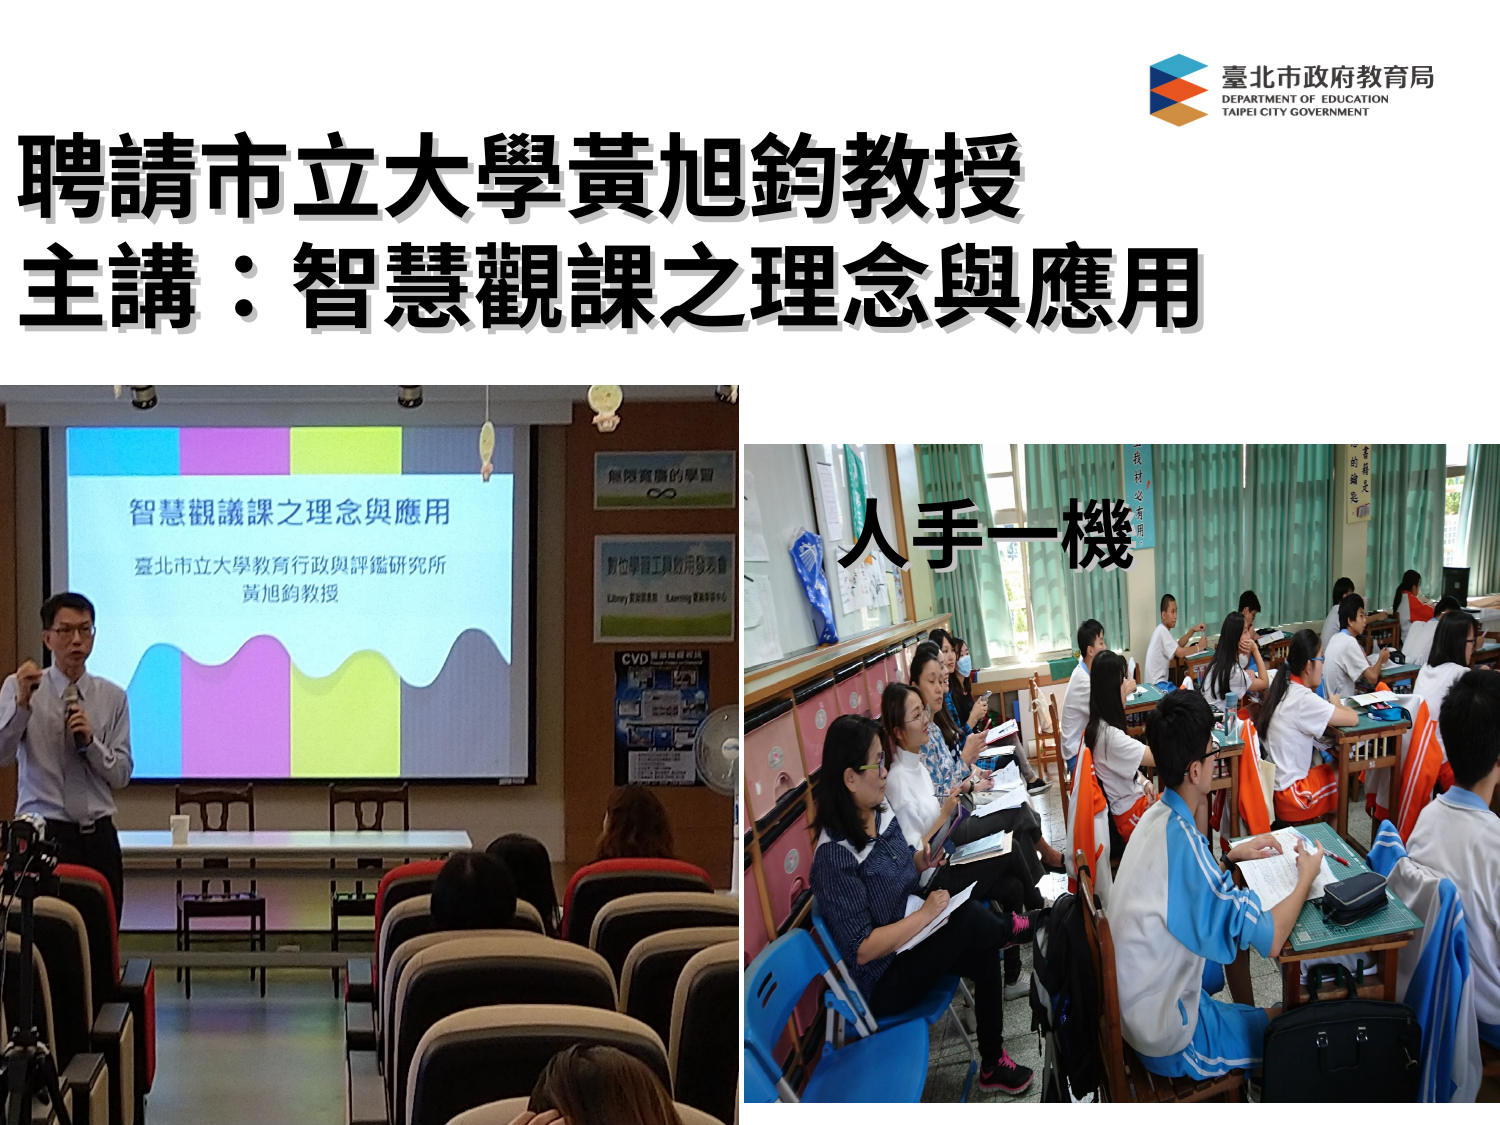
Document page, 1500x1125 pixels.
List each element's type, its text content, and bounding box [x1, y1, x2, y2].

picture [0, 385, 739, 1125]
text_box 人手一機 [821, 480, 1282, 585]
text_box 聘請市立大學黃旭鈞教授 主講：智慧觀課之理念與應用 [0, 2, 1500, 1125]
picture [744, 444, 1500, 1103]
